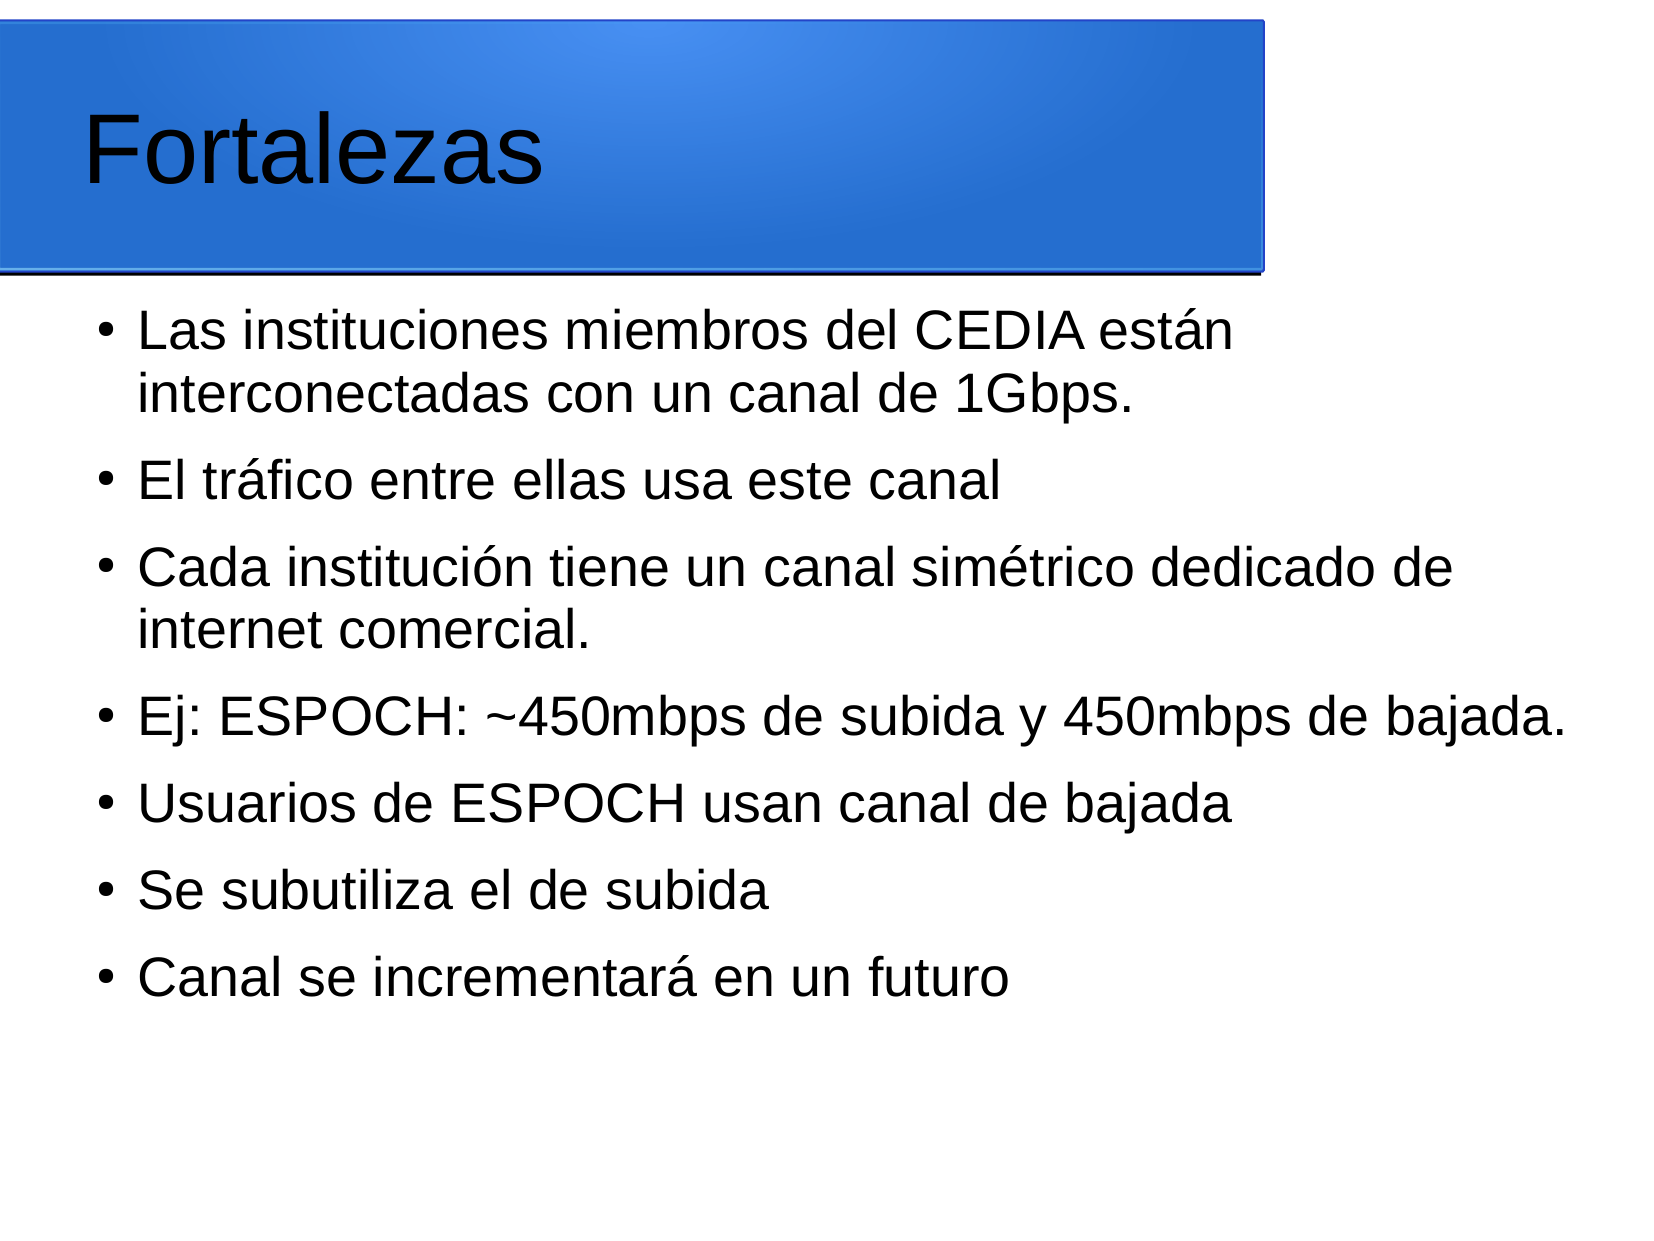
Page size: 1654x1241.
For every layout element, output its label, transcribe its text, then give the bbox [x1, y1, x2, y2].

list Las instituciones miembros del CEDIA están interconectadas con un canal de 1Gbps. El tráfico entre ellas usa este canal Cada institución tiene un canal simétrico dedicado de internet comercial. Ej: ESPOCH: ~450mbps de subida y 450mbps de bajada. Usuarios de ESPOCH usan canal de bajada Se subutiliza el de subida Canal se incrementará en un futuro [82, 299, 1571, 1019]
title Fortalezas [82, 47, 1235, 252]
